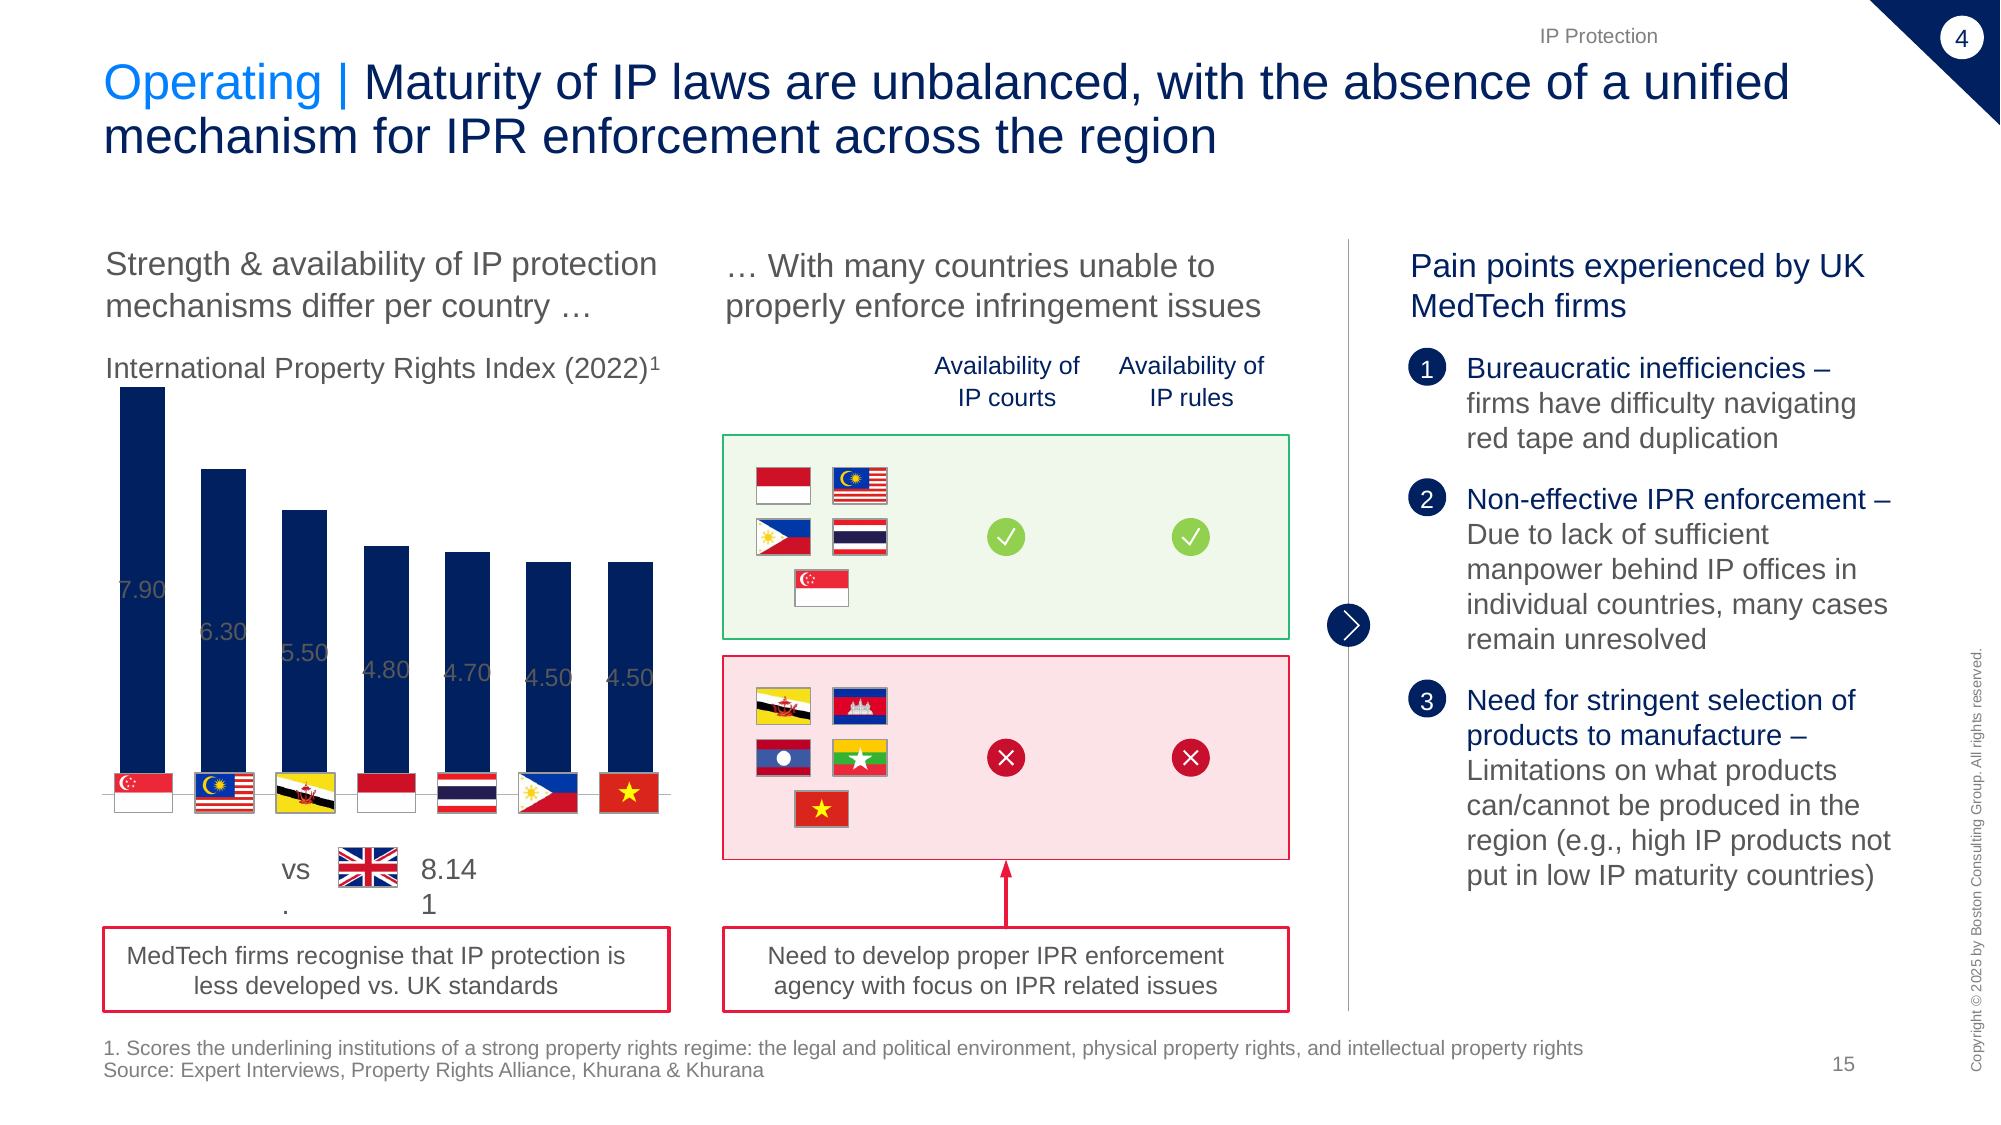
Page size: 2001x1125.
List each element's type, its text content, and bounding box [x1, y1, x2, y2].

text_box … With many countries unable to properly enforce infringement issues [723, 239, 1289, 324]
picture [795, 791, 848, 827]
text_box Availability of IP courts [920, 347, 1092, 413]
text_box 4 [1940, 15, 1984, 60]
picture [276, 773, 335, 813]
text_box 2 [1408, 478, 1447, 517]
picture [195, 773, 254, 813]
picture [114, 773, 173, 813]
text_box Bureaucratic inefficiencies – firms have difficulty navigating red tape and duplication [1464, 347, 1897, 456]
picture [833, 688, 887, 724]
text_box Strength & availability of IP protection mechanisms differ per country … [103, 239, 669, 324]
picture [519, 773, 577, 813]
picture [833, 740, 887, 776]
text_box Pain points experienced by UK MedTech firms [1408, 239, 1897, 324]
picture [757, 688, 810, 724]
picture [757, 519, 810, 555]
picture [757, 740, 810, 776]
text_box Need for stringent selection of products to manufacture – Limitations on what products can/cannot be produced in the region (e.g., high IP products not put in low IP maturity countries) [1464, 679, 1897, 894]
text_box Need to develop proper IPR enforcement agency with focus on IPR related issues [723, 927, 1289, 1012]
picture [757, 468, 810, 504]
text_box Availability of IP rules [1105, 347, 1277, 413]
text_box 3 [1408, 679, 1447, 718]
picture [339, 848, 397, 887]
picture [357, 773, 415, 813]
text_box Non-effective IPR enforcement – Due to lack of sufficient manpower behind IP offices in individual countries, many cases remain unresolved [1464, 478, 1897, 658]
text_box IP Protection [1540, 14, 1881, 56]
text_box [1869, 0, 2000, 126]
chart [89, 378, 683, 803]
text_box [723, 435, 1289, 639]
text_box [1327, 604, 1370, 647]
text_box 8.141 [418, 848, 493, 887]
picture [600, 773, 658, 813]
picture [795, 570, 848, 606]
text_box 1 [1408, 347, 1447, 386]
text_box 1. Scores the underlining institutions of a strong property rights regime: the legal and political environment, physical property rights, and intellectual property rights Source: Expert Interviews, Property Rights Alliance, Khurana & Khurana [103, 1037, 1870, 1082]
picture [833, 468, 887, 504]
picture [833, 519, 887, 555]
text_box [723, 656, 1289, 859]
text_box MedTech firms recognise that IP protection is less developed vs. UK standards [103, 927, 669, 1012]
picture [438, 773, 496, 813]
text_box International Property Rights Index (2022)1 [103, 347, 669, 386]
text_box vs. [279, 848, 318, 887]
title Operating | Maturity of IP laws are unbalanced, with the absence of a unified mechanism for IPR enforcement across the region [103, 55, 1897, 165]
